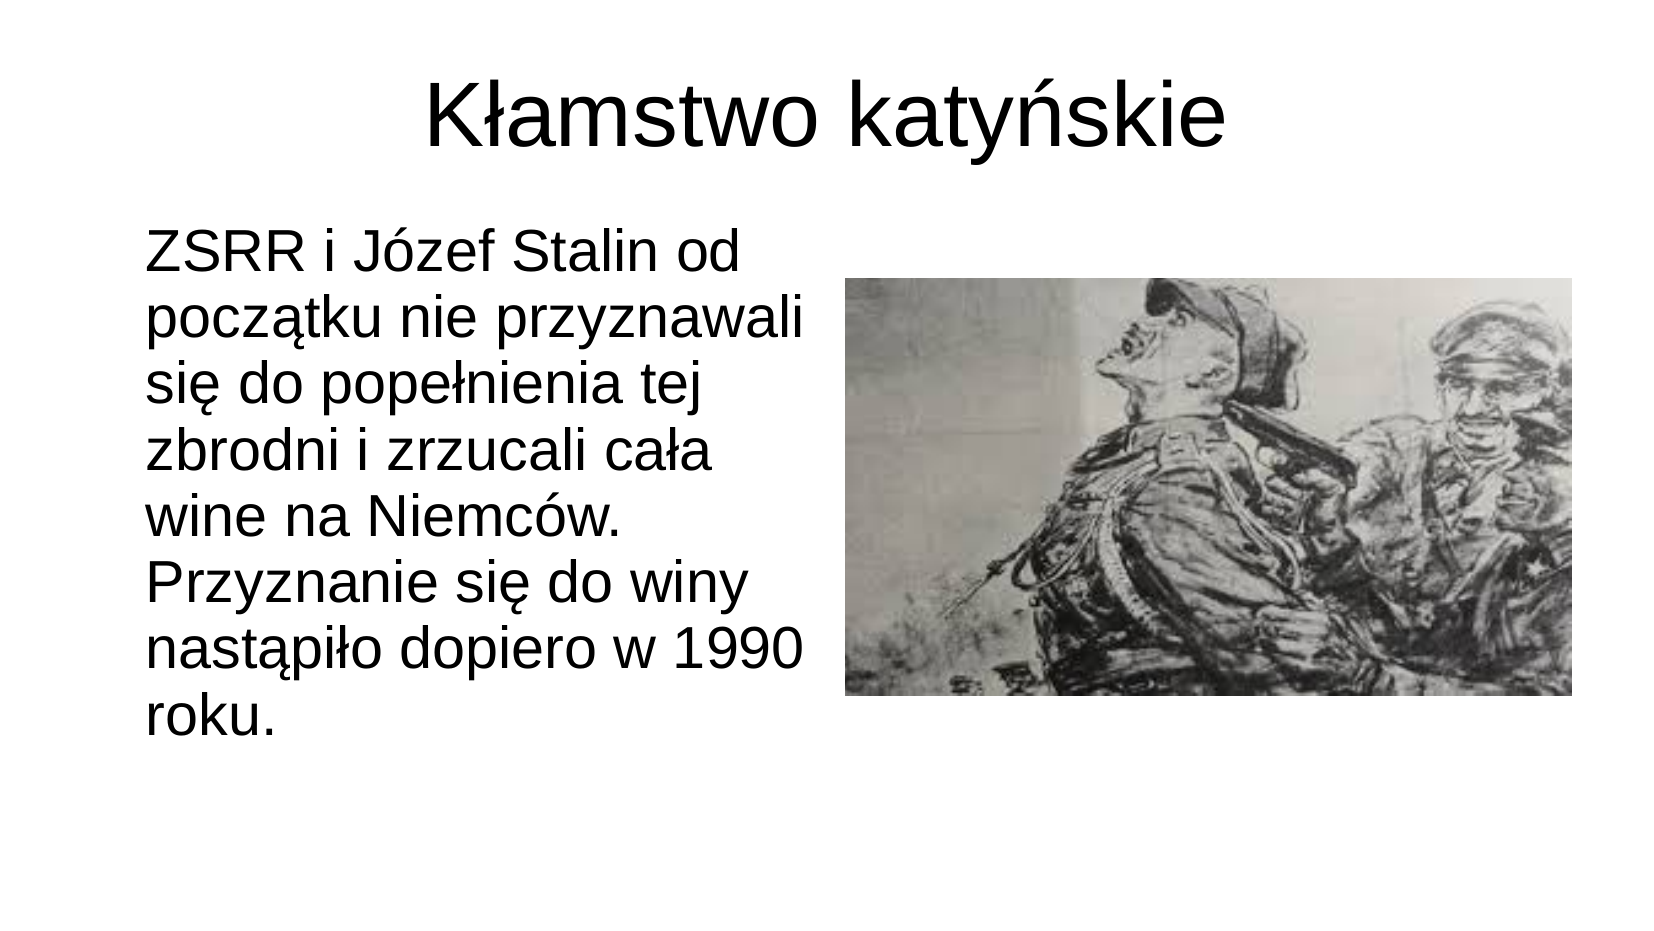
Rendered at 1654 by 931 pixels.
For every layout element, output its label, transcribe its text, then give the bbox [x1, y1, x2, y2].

title Kłamstwo katyńskie [82, 37, 1571, 193]
list ZSRR i Józef Stalin od początku nie przyznawali się do popełnienia tej zbrodni i zrzucali cała wine na Niemców. Przyznanie się do winy nastąpiło dopiero w 1990 roku. [82, 217, 809, 758]
picture [845, 278, 1572, 696]
